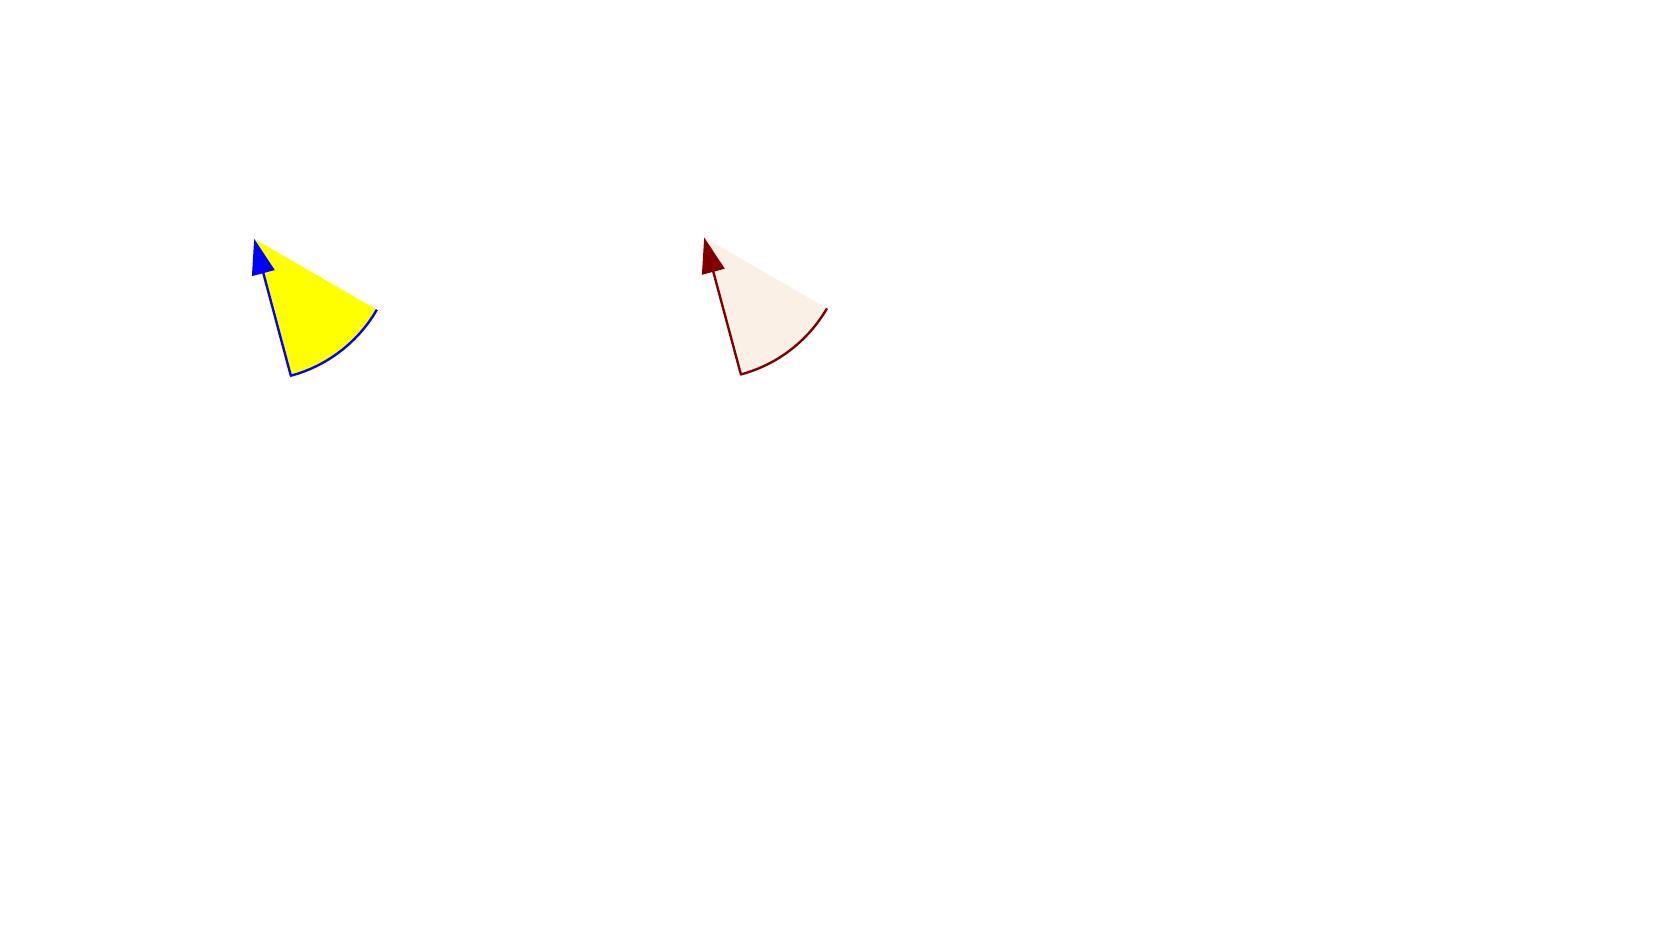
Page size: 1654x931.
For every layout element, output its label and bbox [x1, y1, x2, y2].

text_box [254, 238, 377, 376]
text_box [704, 237, 827, 375]
